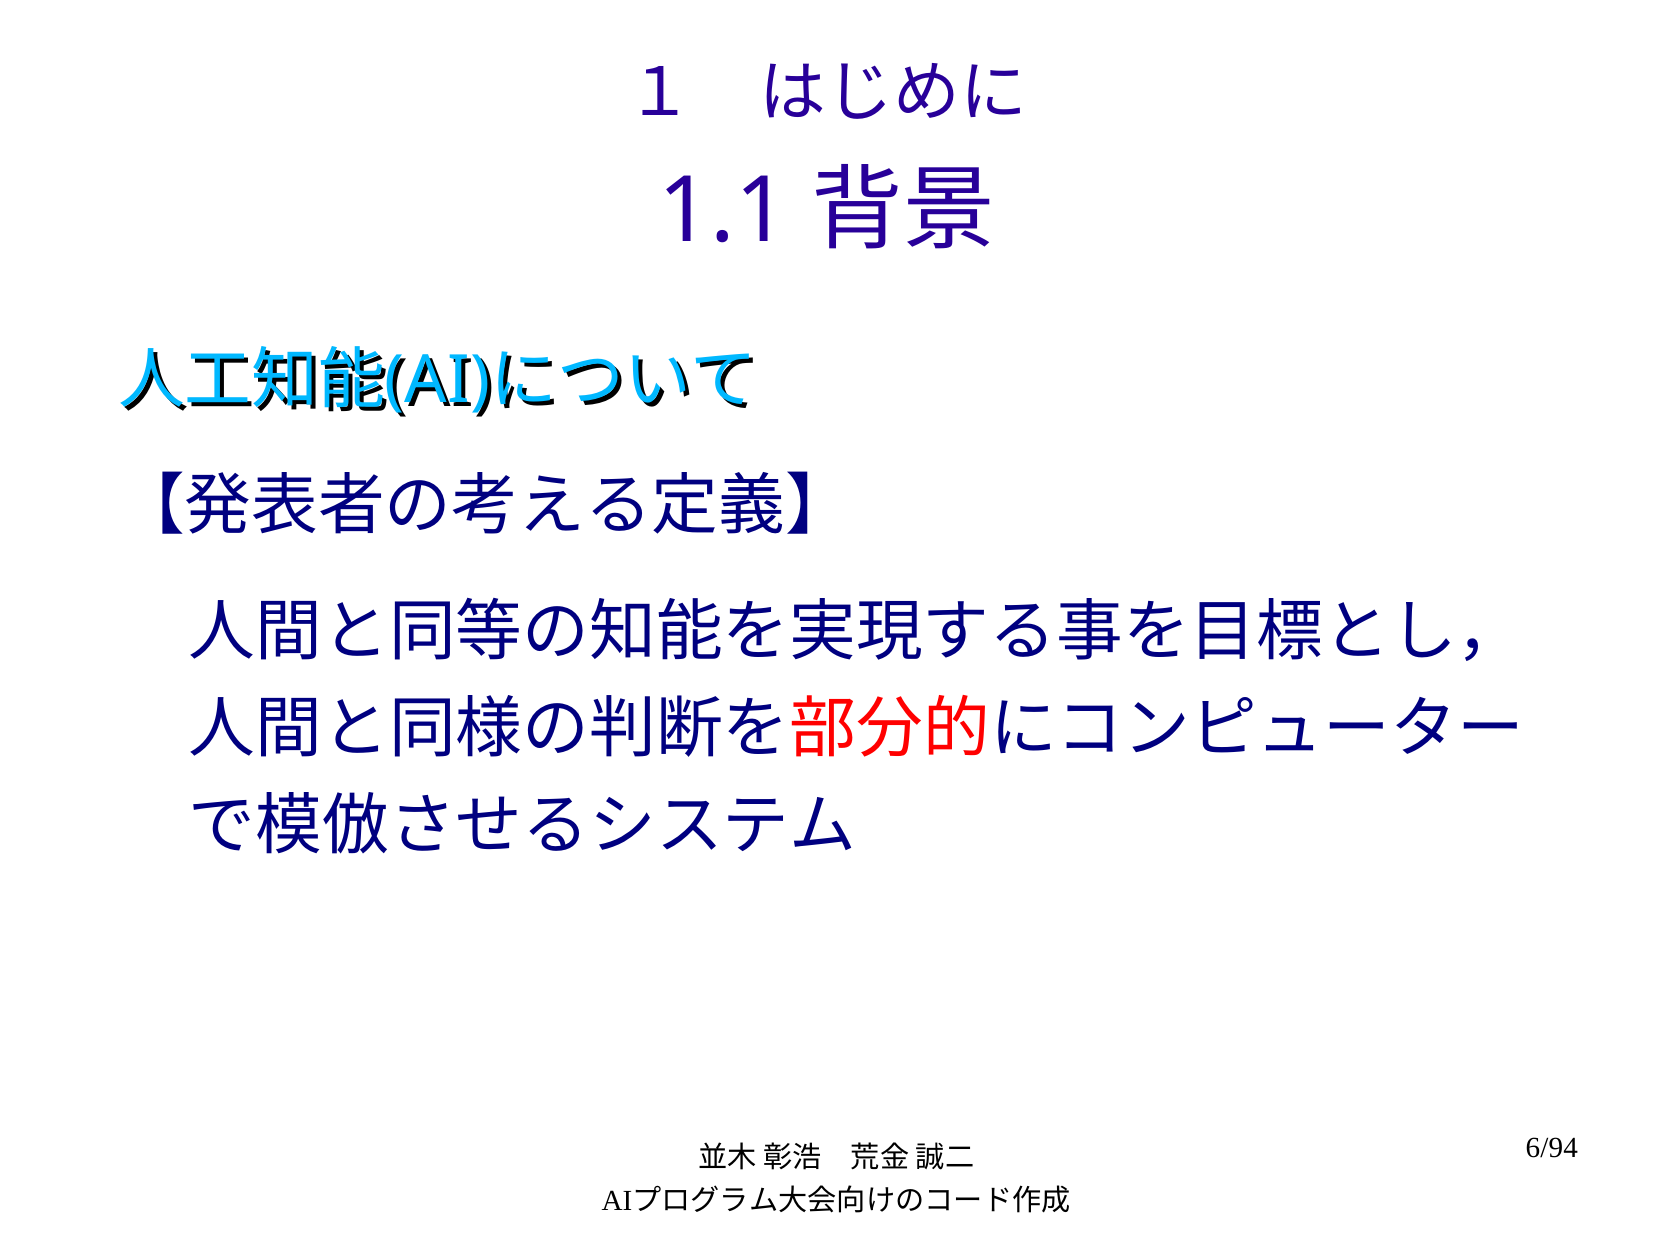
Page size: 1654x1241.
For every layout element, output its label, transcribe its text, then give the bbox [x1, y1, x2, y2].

list 人工知能(AI)について 【発表者の考える定義】 人間と同等の知能を実現する事を目標とし，人間と同様の判断を部分的にコンピューターで模倣させるシステム [118, 324, 1571, 1045]
title １ はじめに 1.1 背景 [82, 49, 1571, 257]
